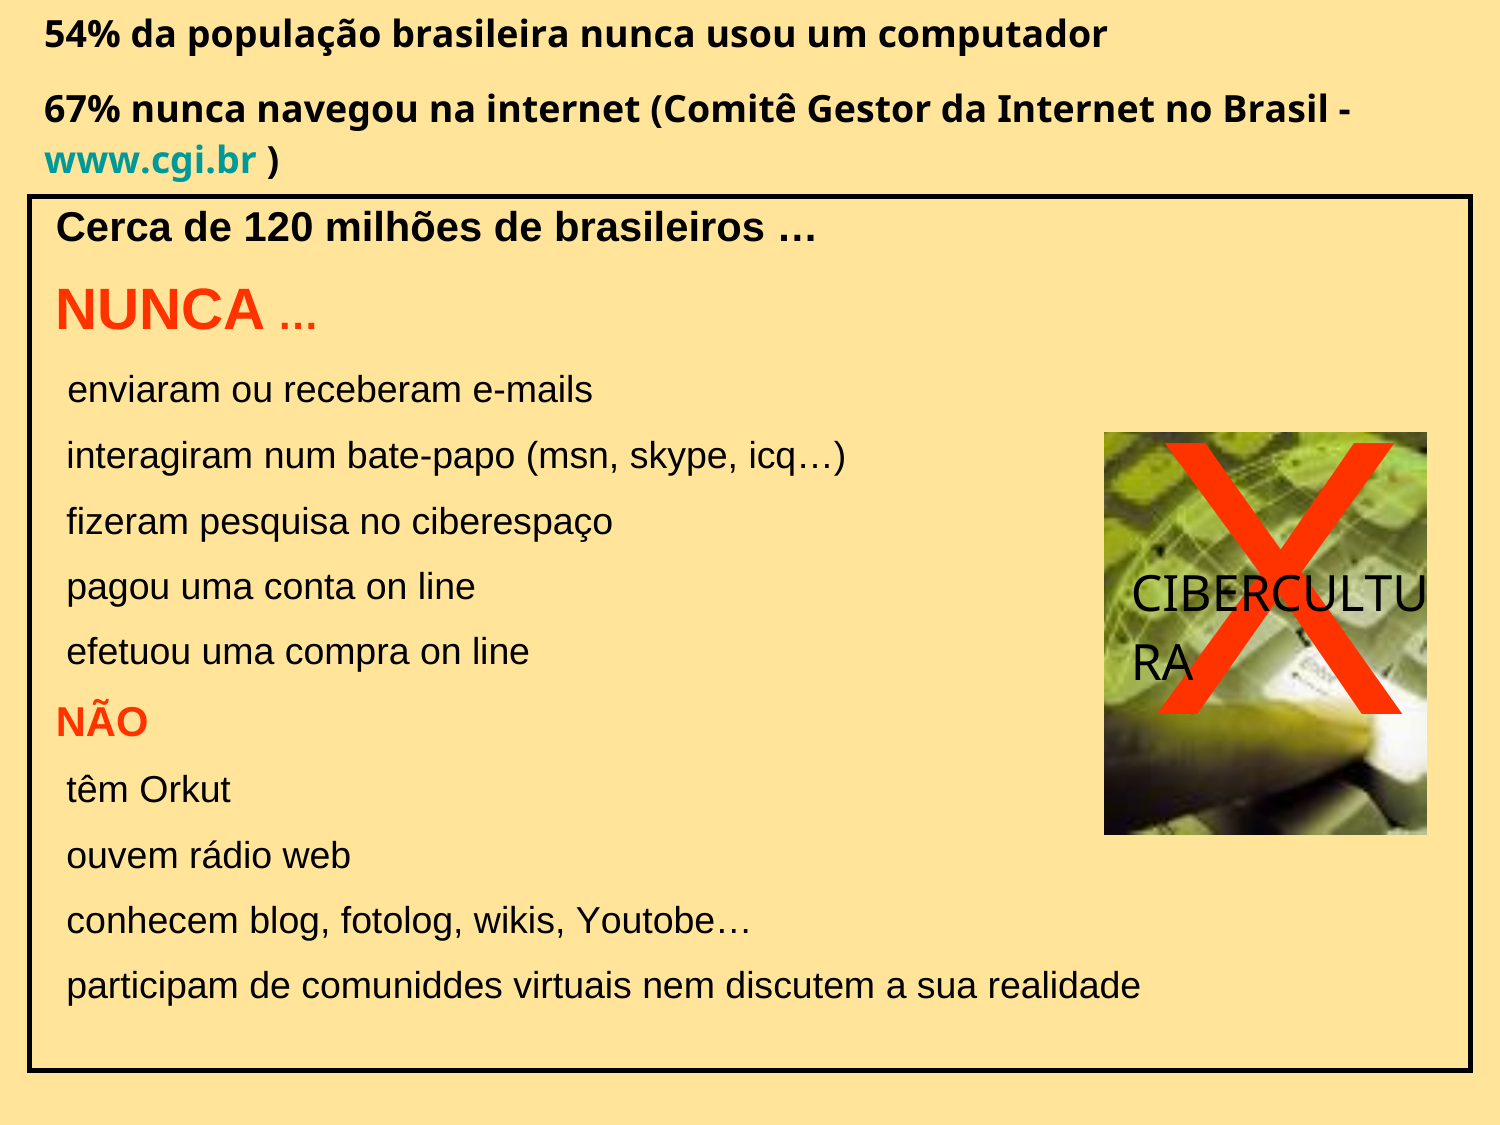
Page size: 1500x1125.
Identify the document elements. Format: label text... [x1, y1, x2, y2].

text_box CIBERCULTURA [1116, 550, 1447, 703]
text_box X [1133, 350, 1459, 806]
text_box Cerca de 120 milhões de brasileiros … NUNCA … enviaram ou receberam e-mails interagiram num bate-papo (msn, skype, icq…) fizeram pesquisa no ciberespaço pagou uma conta on line efetuou uma compra on line NÃO têm Orkut ouvem rádio web conhecem blog, fotolog, wikis, Youtobe… participam de comuniddes virtuais nem discutem a sua realidade [41, 199, 1400, 1015]
picture [1104, 432, 1427, 835]
text_box 54% da população brasileira nunca usou um computador 67% nunca navegou na internet (Comitê Gestor da Internet no Brasil - www.cgi.br ) [29, 0, 1388, 192]
